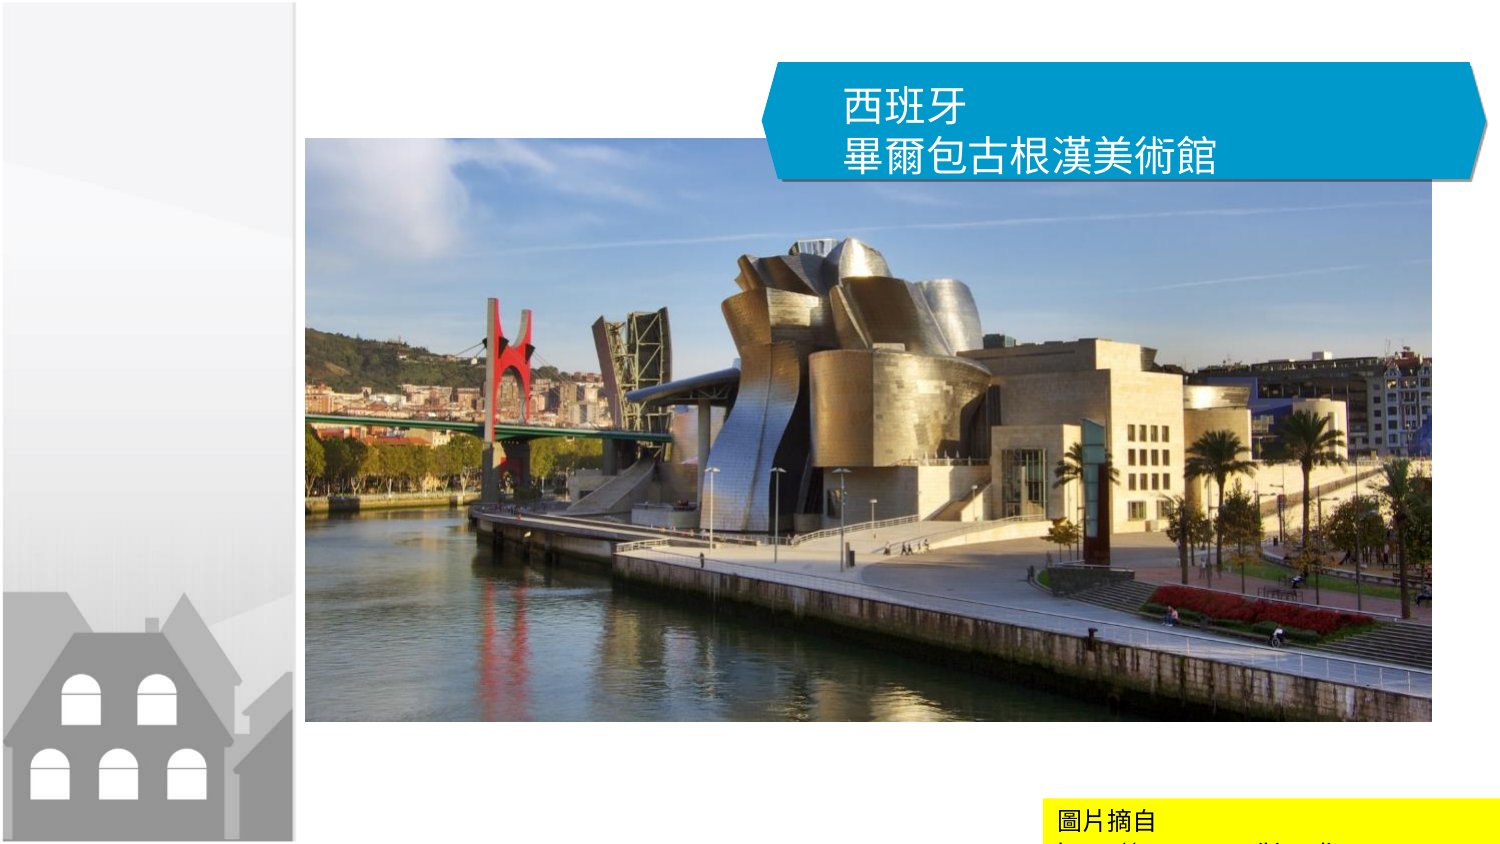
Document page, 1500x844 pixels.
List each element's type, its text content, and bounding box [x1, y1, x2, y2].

picture [305, 138, 1432, 722]
text_box 西班牙 畢爾包古根漢美術館 [761, 62, 1486, 180]
text_box 圖片摘自https://commons.wikimedia.org [1042, 798, 1500, 844]
